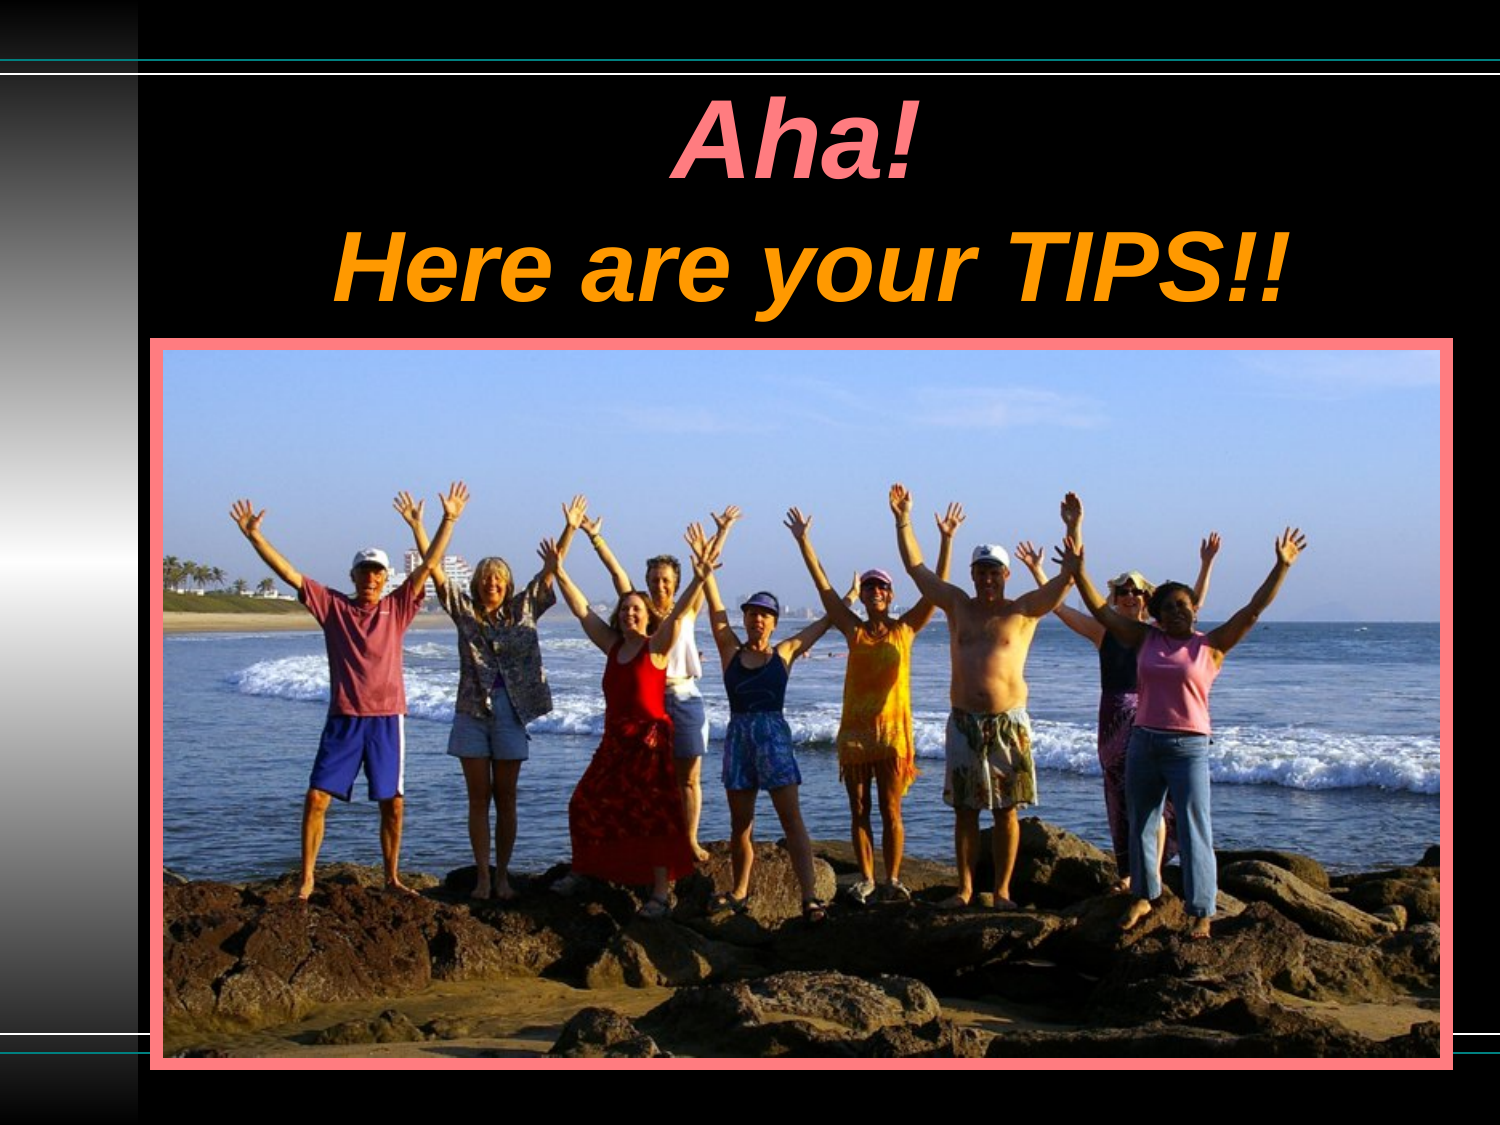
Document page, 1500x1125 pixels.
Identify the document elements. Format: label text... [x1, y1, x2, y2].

title Aha! Here are your TIPS!! [174, 99, 1450, 288]
picture [162, 350, 1441, 1058]
